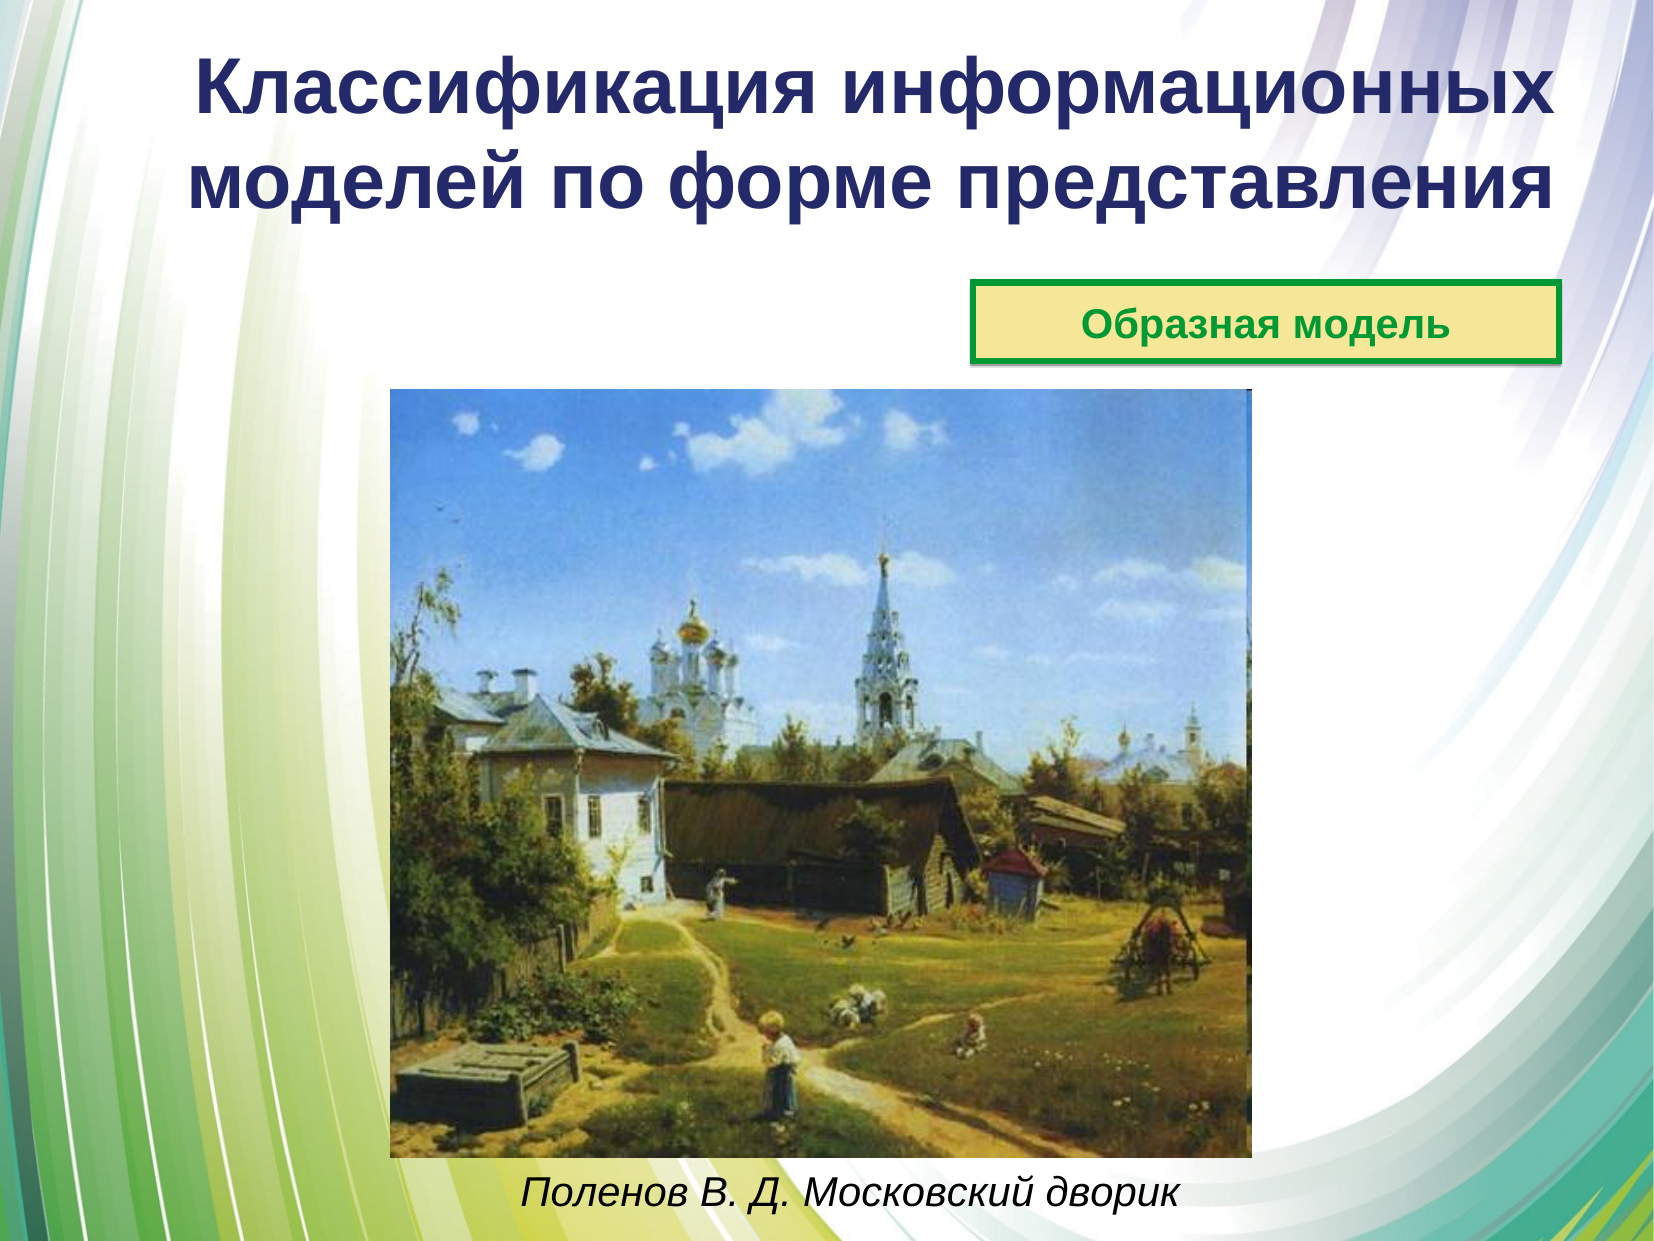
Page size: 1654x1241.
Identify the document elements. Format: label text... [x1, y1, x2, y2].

picture [0, 0, 1654, 1241]
text_box Классификация информационных моделей по форме представления [58, 51, 1571, 208]
text_box Поленов В. Д. Московский дворик [342, 1157, 1359, 1223]
text_box Образная модель [973, 282, 1560, 361]
